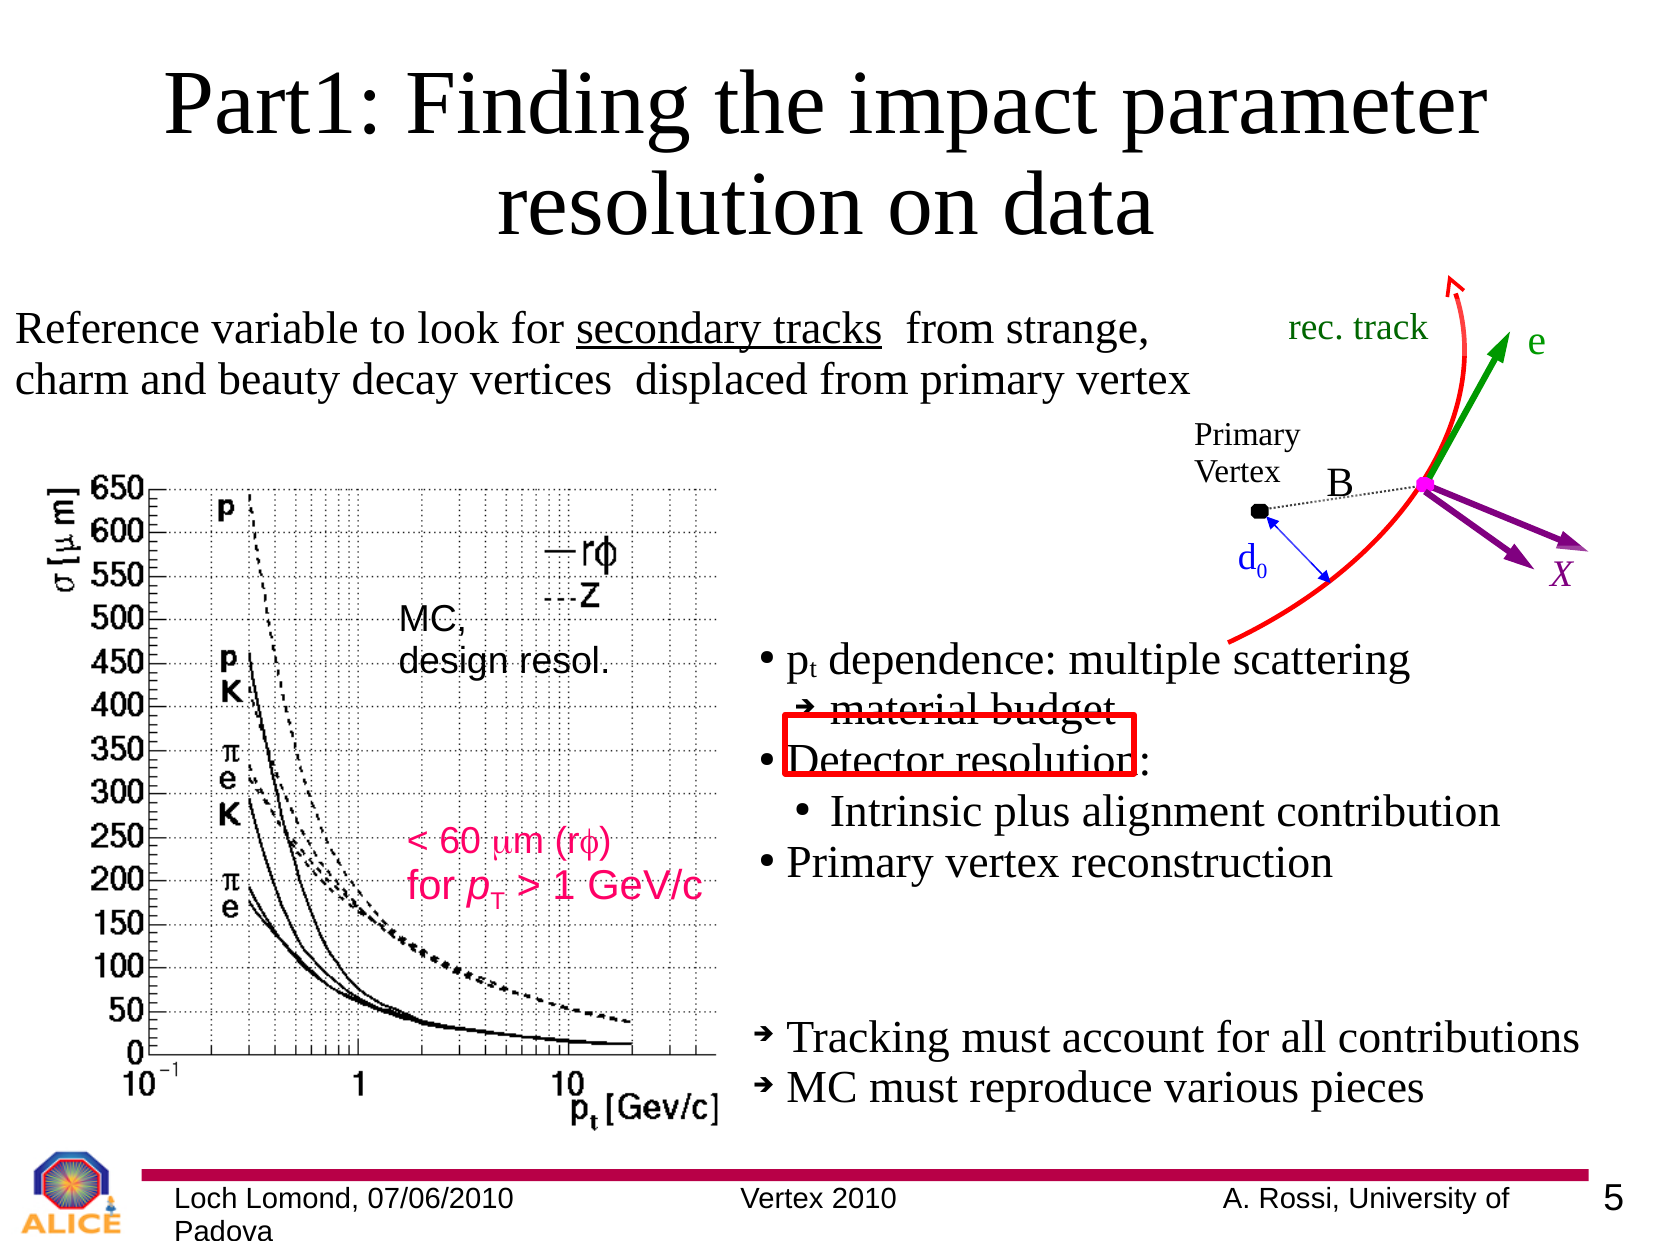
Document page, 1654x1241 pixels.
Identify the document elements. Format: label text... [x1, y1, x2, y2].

text_box B [1311, 451, 1362, 514]
text_box X [1535, 545, 1599, 603]
title Part1: Finding the impact parameter resolution on data [82, 26, 1571, 280]
text_box < 60 m (rf) for pT > 1 GeV/c [392, 811, 719, 923]
text_box [141, 1169, 1588, 1182]
text_box Primary Vertex [1235, 407, 1337, 498]
text_box Loch Lomond, 07/06/2010 Vertex 2010 A. Rossi, University of Padova [159, 1175, 1588, 1223]
text_box MC, design resol. [383, 590, 709, 719]
picture [29, 467, 737, 1140]
text_box pt dependence: multiple scattering material budget Detector resolution: Intrinsic plus alignment contribution Primary vertex reconstruction [744, 625, 1630, 971]
text_box Reference variable to look for secondary tracks from strange, charm and beauty decay vertices displaced from primary vertex [0, 295, 1235, 674]
text_box d0 [1235, 528, 1312, 592]
text_box 5 [1588, 1169, 1648, 1227]
text_box [1174, 259, 1653, 663]
text_box e [1512, 309, 1564, 372]
text_box rec. track [1273, 298, 1475, 356]
text_box Tracking must account for all contributions MC must reproduce various pieces [738, 1003, 1654, 1146]
picture [11, 1146, 135, 1241]
